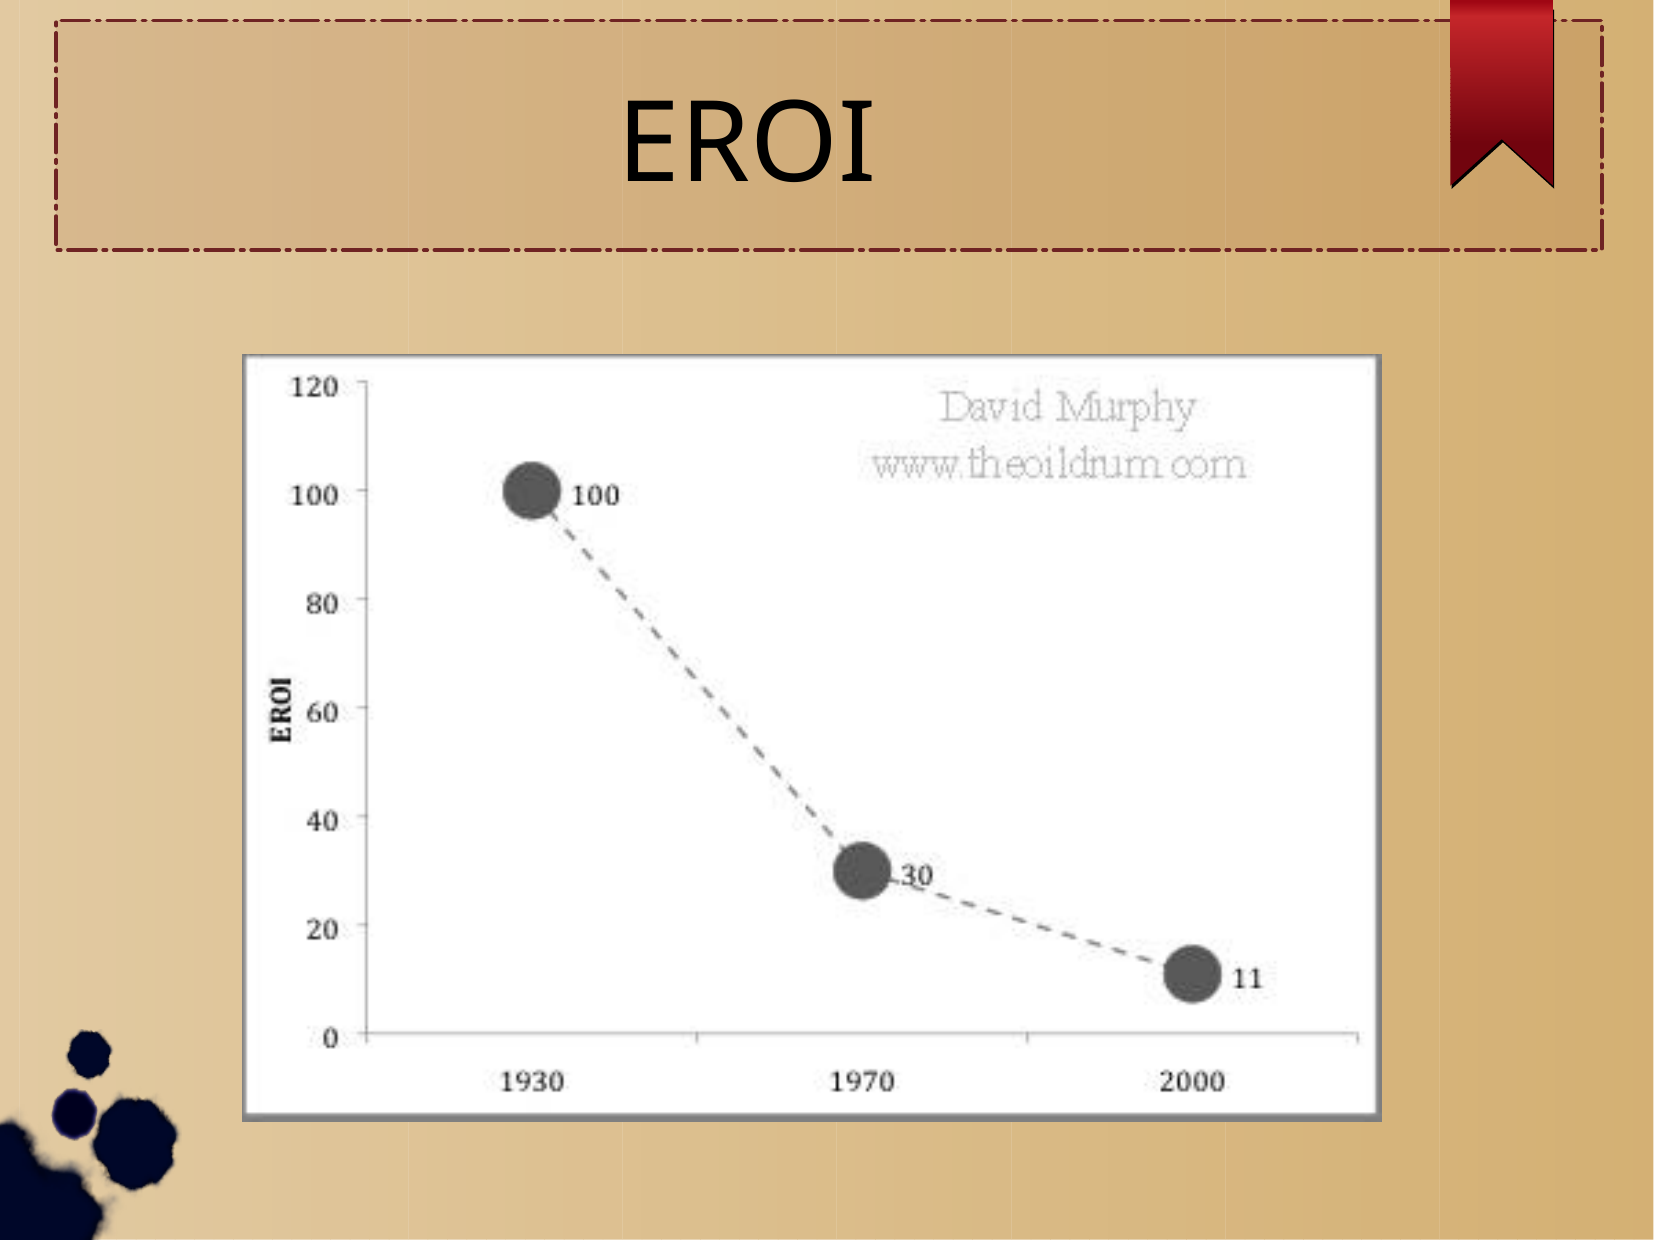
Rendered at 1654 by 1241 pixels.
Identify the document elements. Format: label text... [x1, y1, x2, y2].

picture [242, 354, 1382, 1123]
title EROI [82, 47, 1412, 229]
